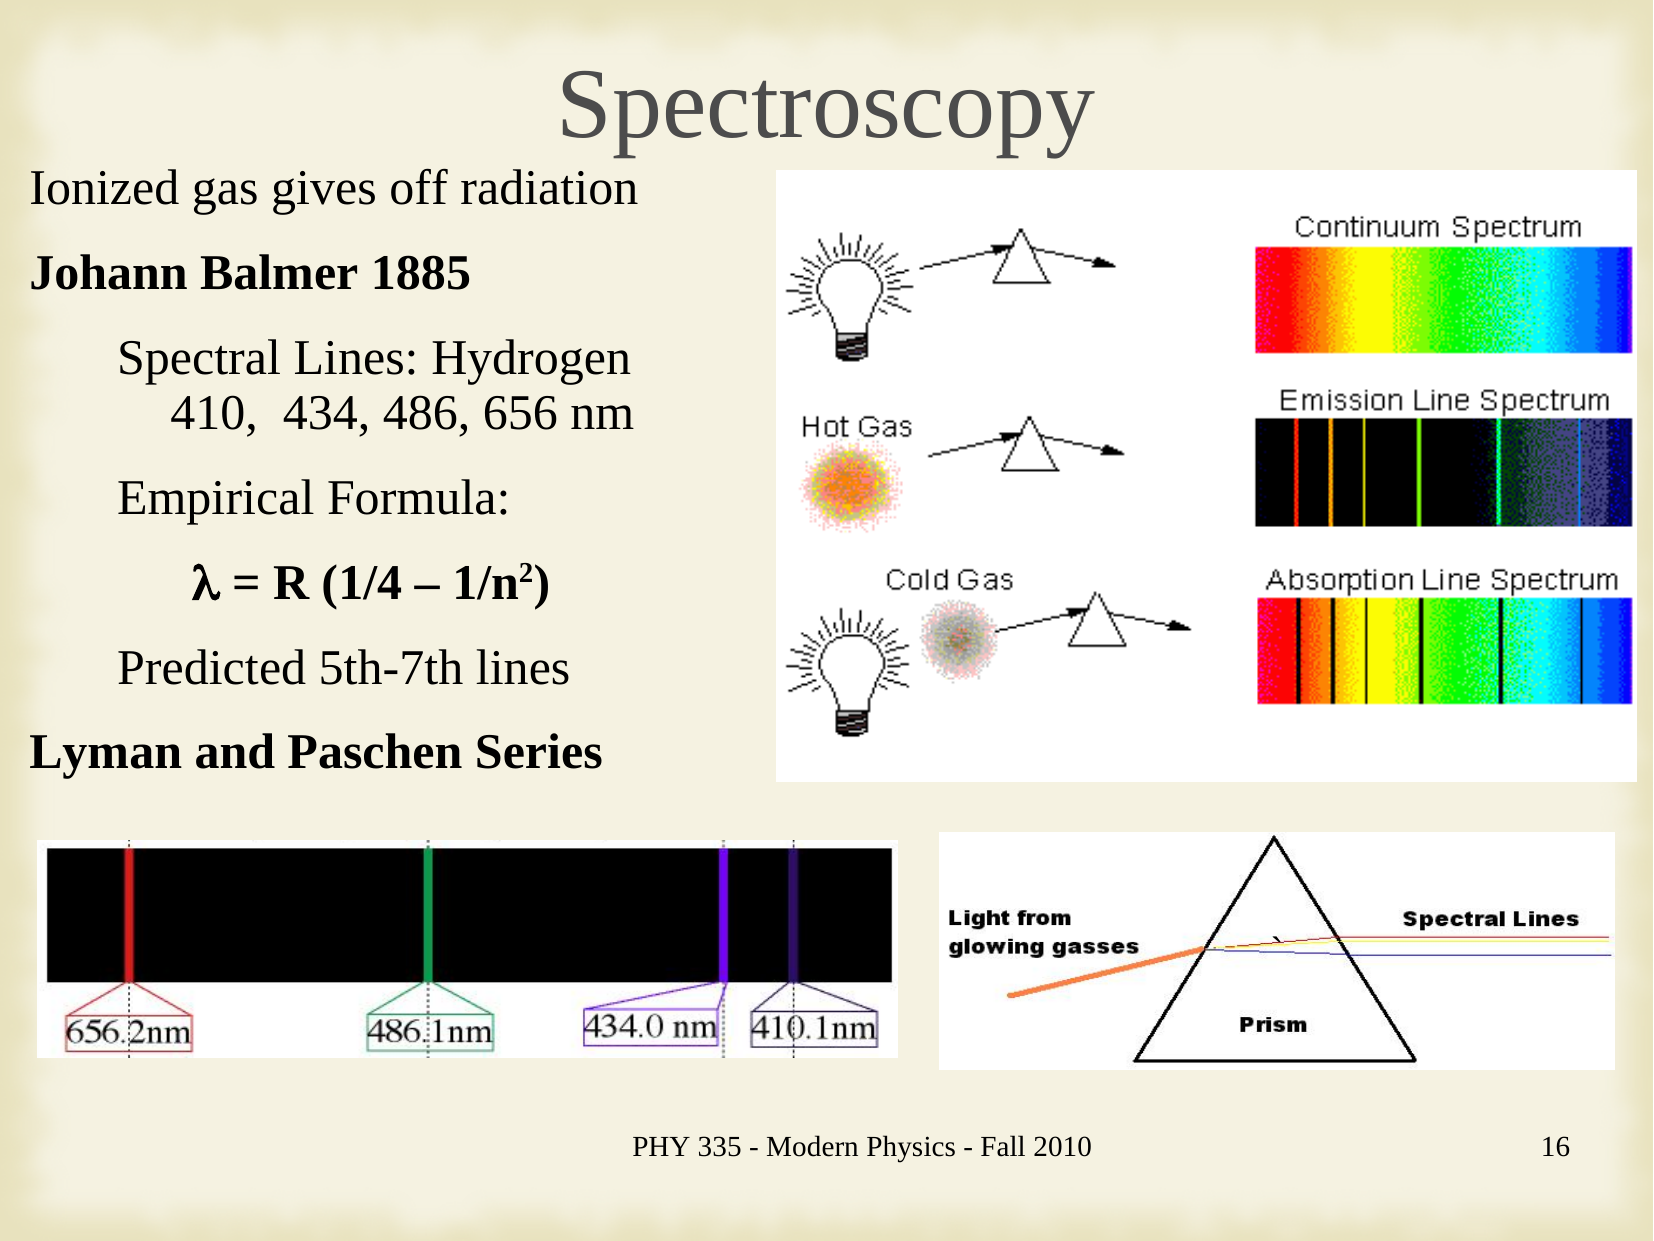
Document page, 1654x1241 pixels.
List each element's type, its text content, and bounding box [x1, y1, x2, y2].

list Ionized gas gives off radiation Johann Balmer 1885 Spectral Lines: Hydrogen 410, 434, 486, 656 nm Empirical Formula: l = R (1/4 – 1/n2) Predicted 5th-7th lines Lyman and Paschen Series [11, 160, 738, 846]
title Spectroscopy [82, 0, 1571, 208]
picture [0, 0, 1653, 1241]
